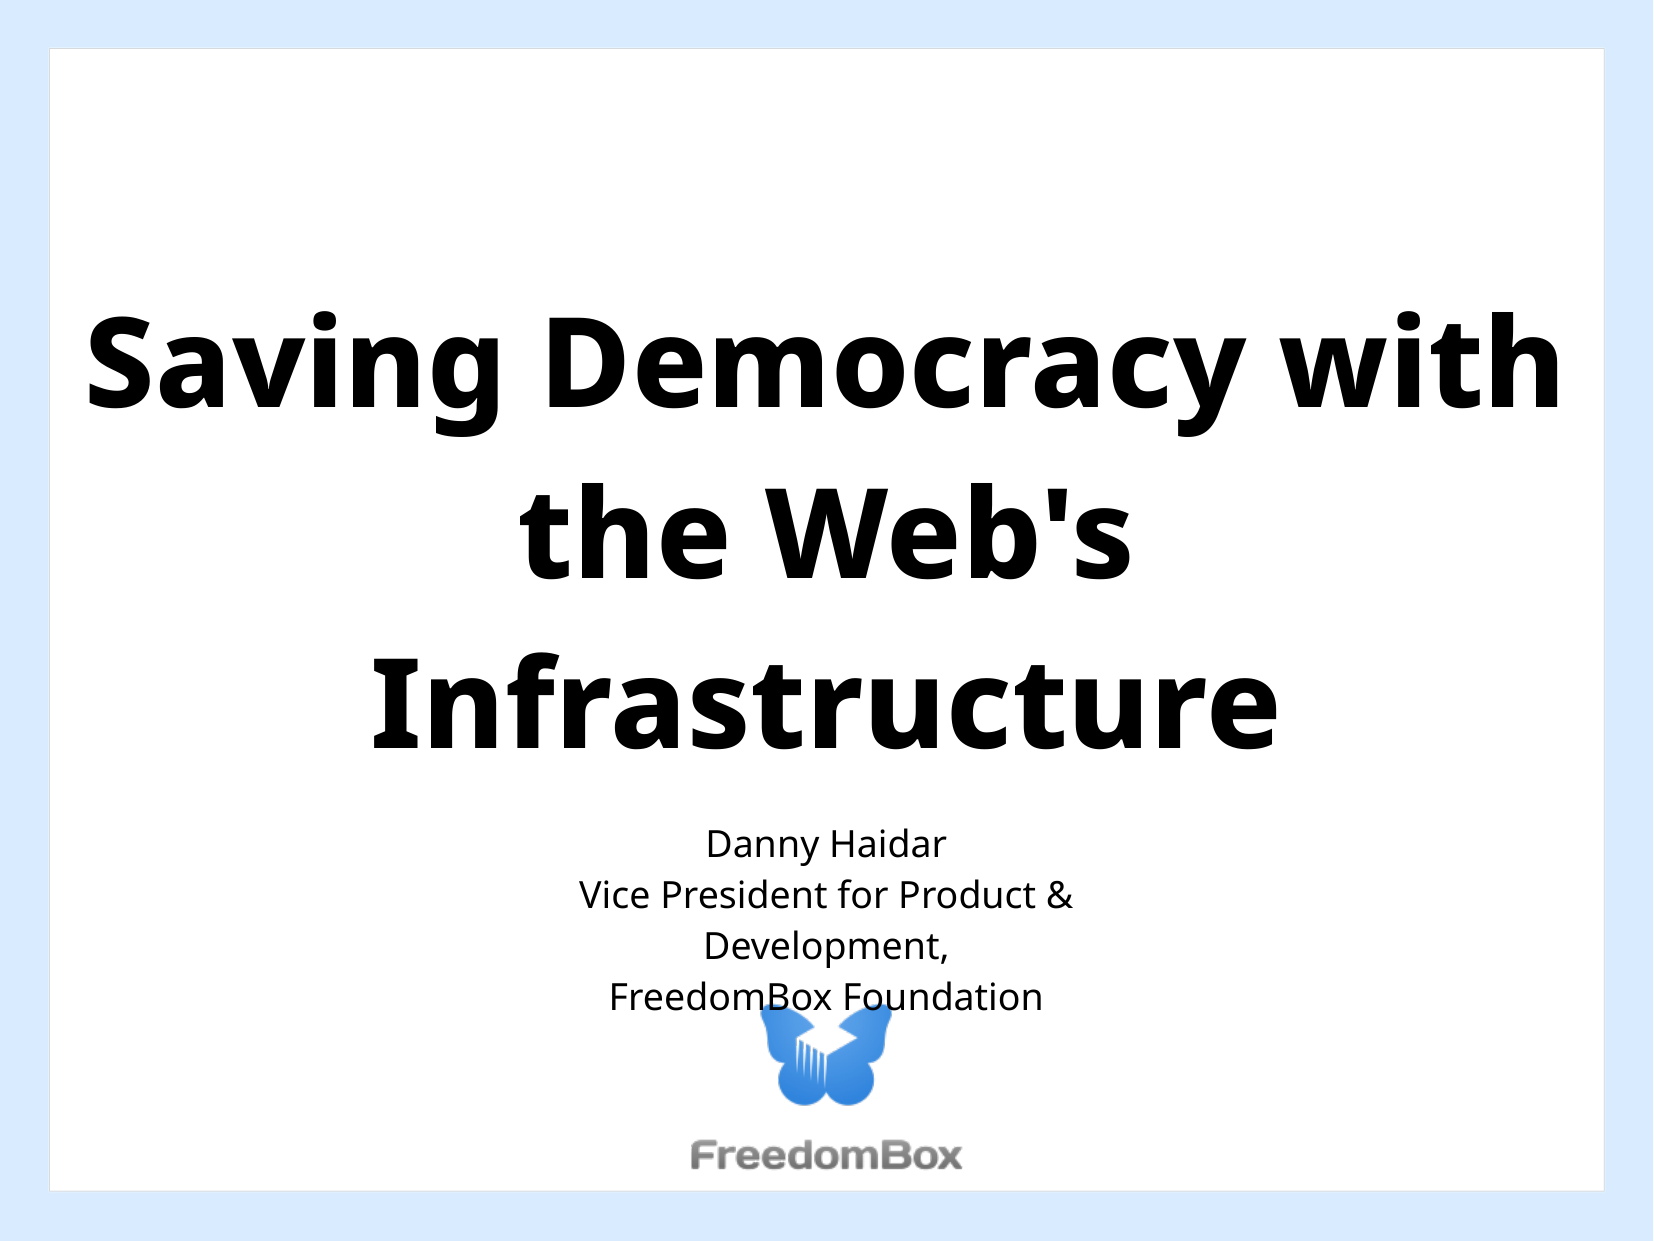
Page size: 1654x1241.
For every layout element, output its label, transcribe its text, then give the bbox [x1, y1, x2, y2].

text_box Danny Haidar Vice President for Product & Development, FreedomBox Foundation [444, 810, 1209, 961]
picture [0, 0, 1654, 1241]
subtitle Saving Democracy with the Web's Infrastructure [82, 49, 1571, 1010]
